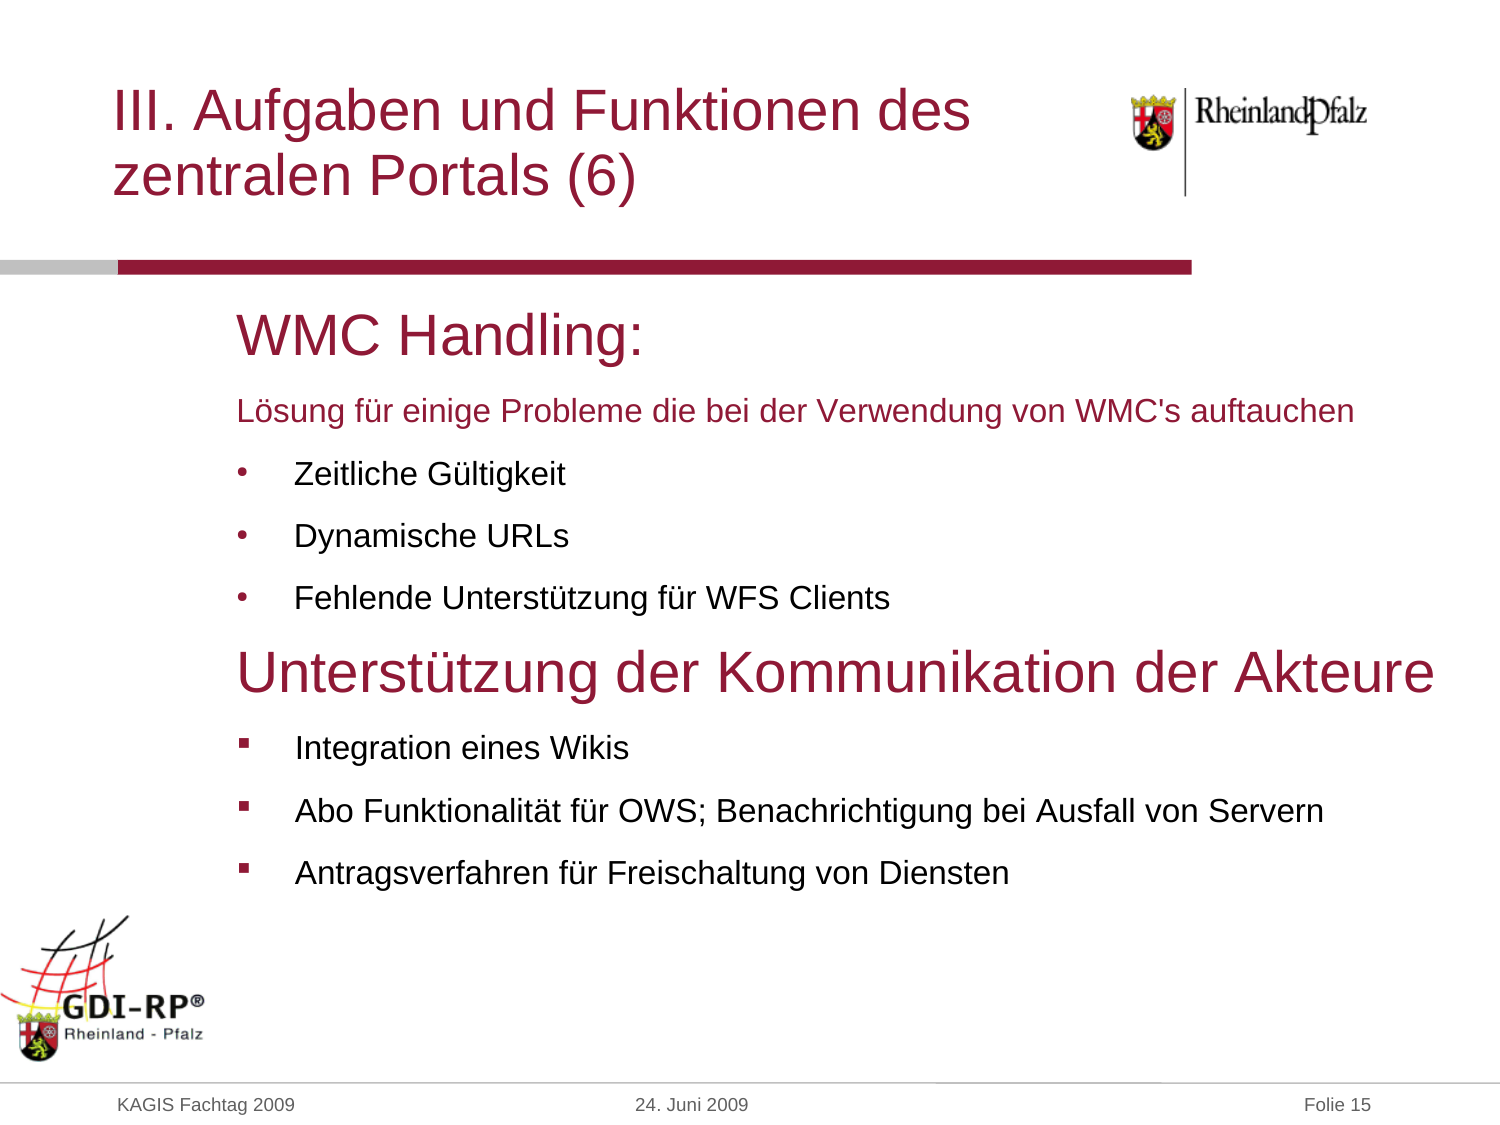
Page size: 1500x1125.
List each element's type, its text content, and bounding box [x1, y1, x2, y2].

picture [0, 915, 207, 1063]
picture [1131, 88, 1447, 198]
list WMC Handling: Lösung für einige Probleme die bei der Verwendung von WMC's auftauchen Zeitliche Gültigkeit Dynamische URLs Fehlende Unterstützung für WFS Clients Unterstützung der Kommunikation der Akteure Integration eines Wikis Abo Funktionalität für OWS; Benachrichtigung bei Ausfall von Servern Antragsverfahren für Freischaltung von Diensten [236, 308, 1500, 973]
title III. Aufgaben und Funktionen des zentralen Portals (6) [112, 63, 1071, 224]
